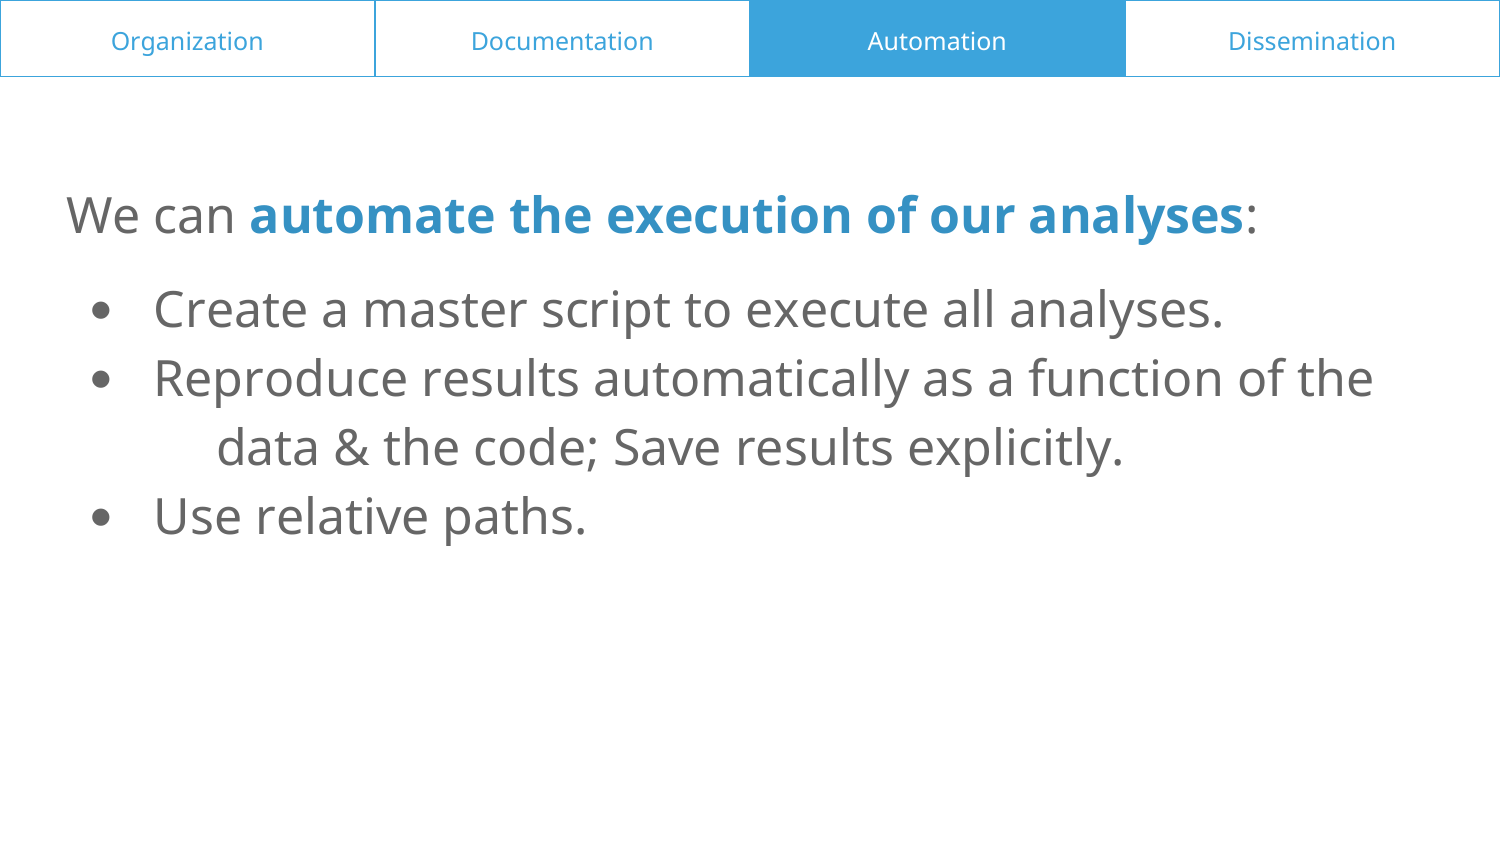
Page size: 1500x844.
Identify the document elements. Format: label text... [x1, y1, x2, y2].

text_box Automation [750, 0, 1124, 77]
text_box Documentation [375, 0, 749, 77]
list We can automate the execution of our analyses: Create a master script to execute all analyses. Reproduce results automatically as a function of the data & the code; Save results explicitly. Use relative paths. [51, 159, 1424, 750]
text_box Dissemination [1125, 0, 1500, 77]
text_box Organization [0, 0, 374, 77]
